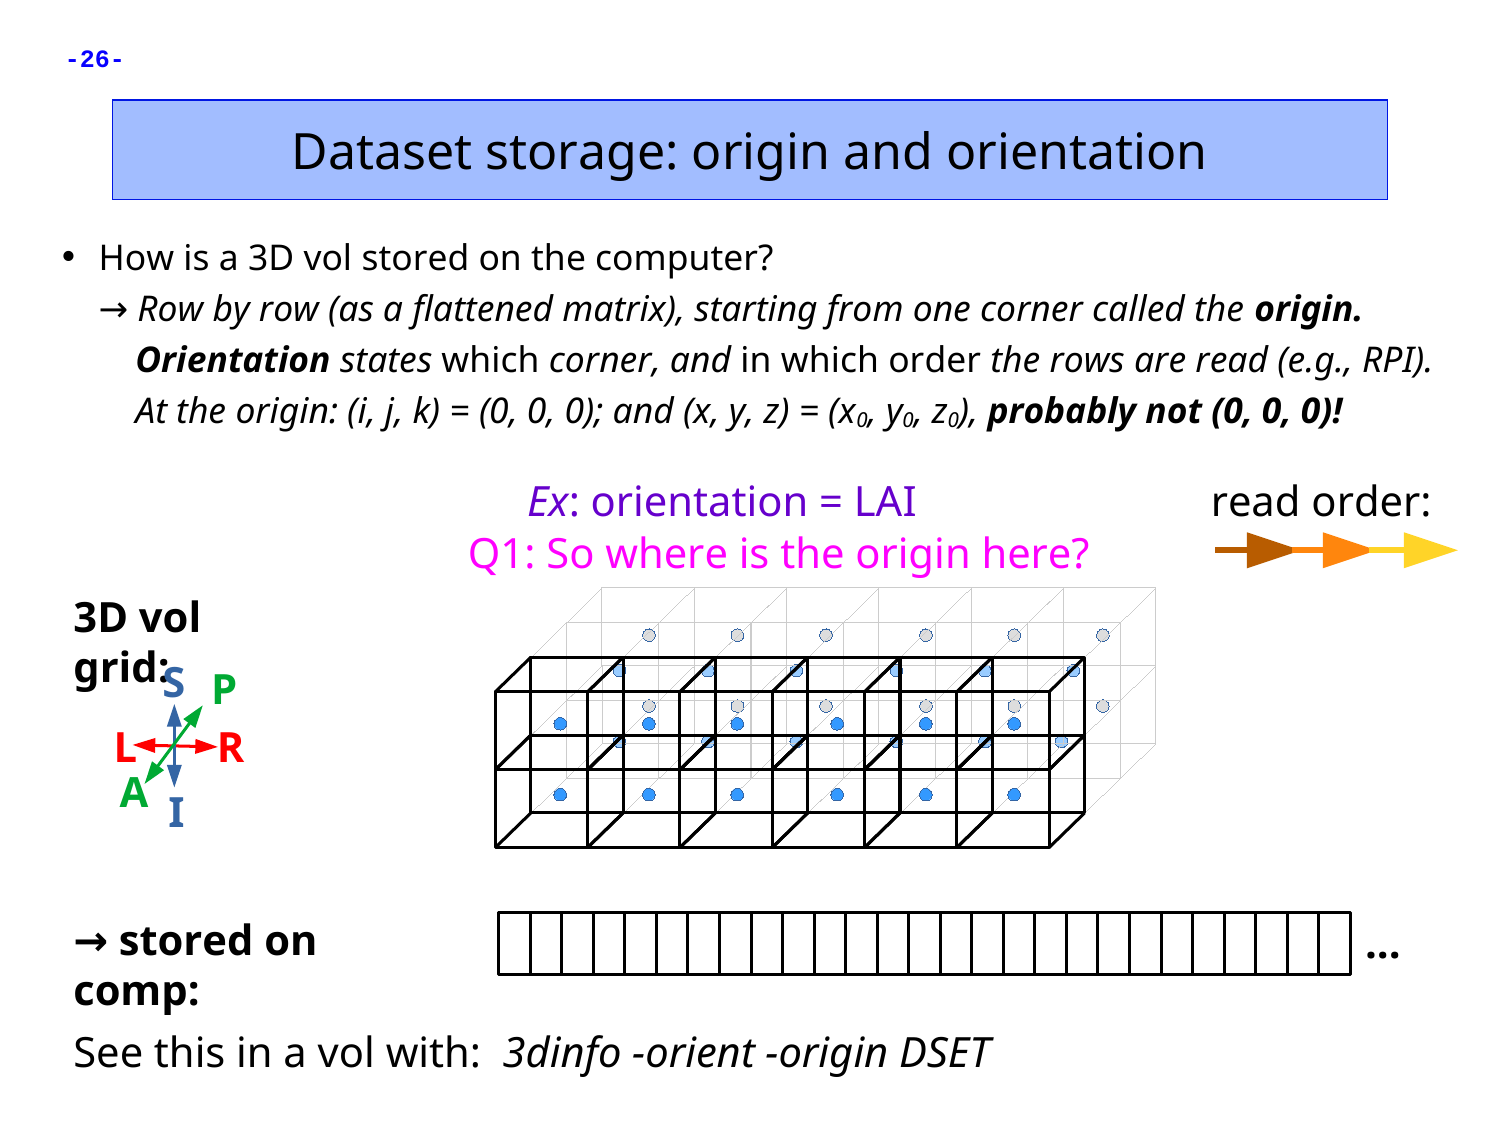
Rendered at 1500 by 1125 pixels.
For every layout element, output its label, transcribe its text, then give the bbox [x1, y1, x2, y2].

text_box [1007, 717, 1021, 731]
text_box L [98, 713, 151, 779]
text_box Dataset storage: origin and orientation [112, 99, 1388, 200]
text_box [613, 666, 622, 677]
text_box [1055, 737, 1063, 743]
text_box [642, 701, 656, 713]
text_box Ex: orientation = LAI [512, 466, 1026, 519]
text_box [819, 628, 833, 642]
text_box [702, 666, 714, 677]
text_box [1007, 628, 1021, 642]
text_box I [153, 778, 209, 844]
text_box 3D vol grid: [58, 583, 320, 649]
text_box [919, 701, 933, 713]
text_box [730, 788, 744, 801]
text_box [1007, 788, 1021, 801]
text_box A [104, 758, 157, 824]
text_box How is a 3D vol stored on the computer? → Row by row (as a flattened matrix), starting from one corner called the origin. Orientation states which corner, and in which order the rows are read (e.g., RPI). At the origin: (i, j, k) = (0, 0, 0); and (x, y, z) = (x0, y0, z0), probably not (0, 0, 0)! [46, 226, 1489, 376]
text_box [730, 717, 744, 731]
text_box [731, 701, 744, 713]
text_box [1069, 666, 1080, 677]
text_box See this in a vol with: 3dinfo -orient -origin DSET [58, 1018, 1432, 1084]
text_box [919, 628, 933, 642]
text_box read order: [1196, 466, 1458, 539]
text_box S [147, 648, 203, 714]
text_box [1055, 744, 1068, 748]
text_box [979, 666, 991, 677]
text_box → stored on comp: [58, 906, 470, 981]
text_box ... [1350, 909, 1456, 975]
text_box [731, 628, 744, 642]
text_box R [202, 713, 254, 779]
text_box [978, 737, 987, 743]
text_box [642, 628, 656, 642]
text_box [819, 701, 833, 713]
text_box [789, 737, 802, 743]
text_box [642, 717, 656, 731]
text_box [830, 788, 844, 801]
text_box [553, 717, 567, 731]
text_box [553, 788, 567, 801]
text_box [642, 788, 656, 801]
text_box [1096, 628, 1110, 642]
text_box [701, 737, 710, 743]
text_box [1008, 701, 1021, 713]
text_box [919, 717, 933, 731]
text_box [1096, 701, 1110, 713]
text_box [890, 666, 898, 677]
text_box [830, 717, 844, 731]
text_box [792, 666, 803, 677]
text_box [919, 788, 933, 801]
text_box Q1: So where is the origin here? [453, 519, 1111, 585]
text_box P [198, 655, 248, 721]
